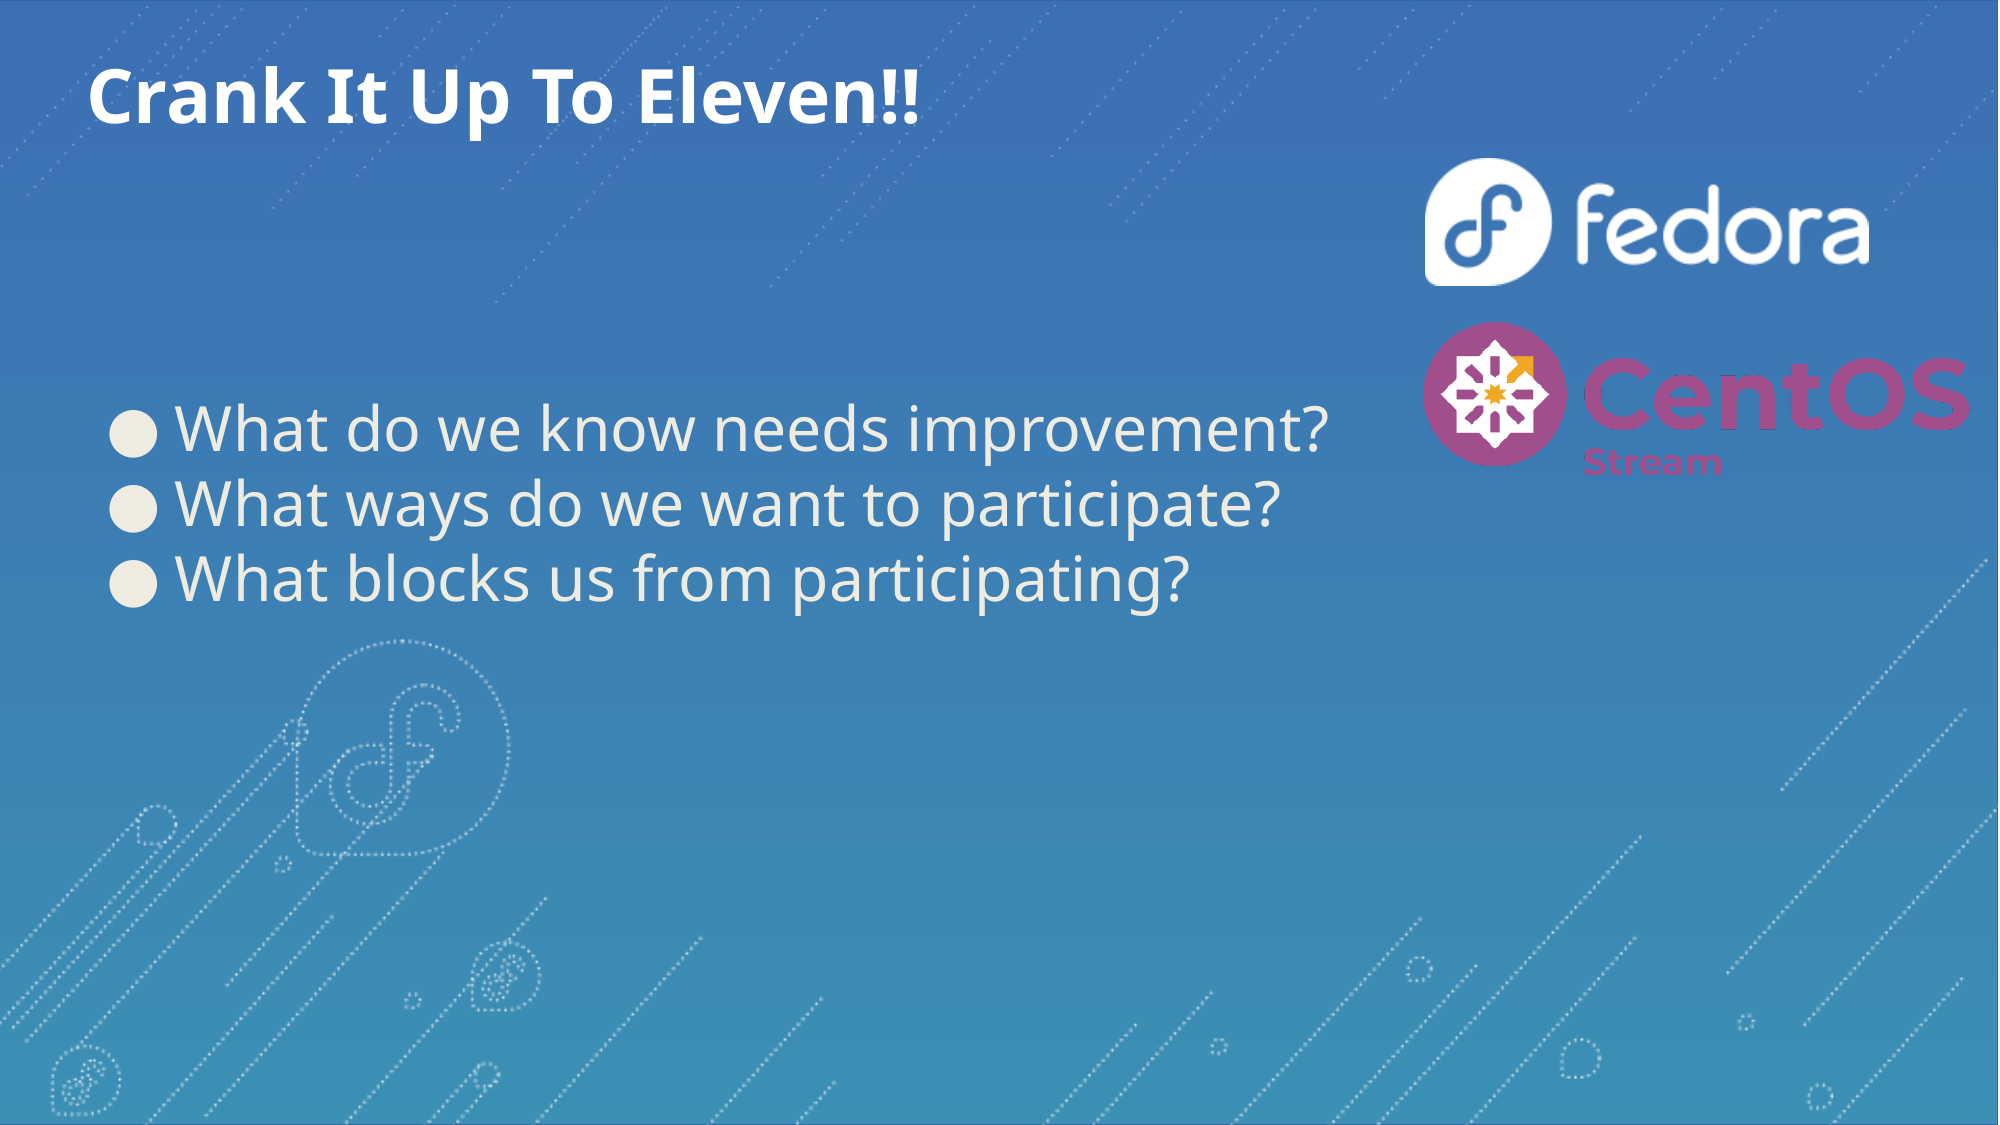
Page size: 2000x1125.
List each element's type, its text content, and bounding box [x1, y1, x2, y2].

picture [1561, 304, 1987, 493]
picture [0, 5, 2000, 303]
title Crank It Up To Eleven!! [86, 0, 1936, 188]
subtitle What do we know needs improvement? What ways do we want to participate? What blocks us from participating? [99, 251, 1561, 669]
picture [0, 556, 2000, 1125]
